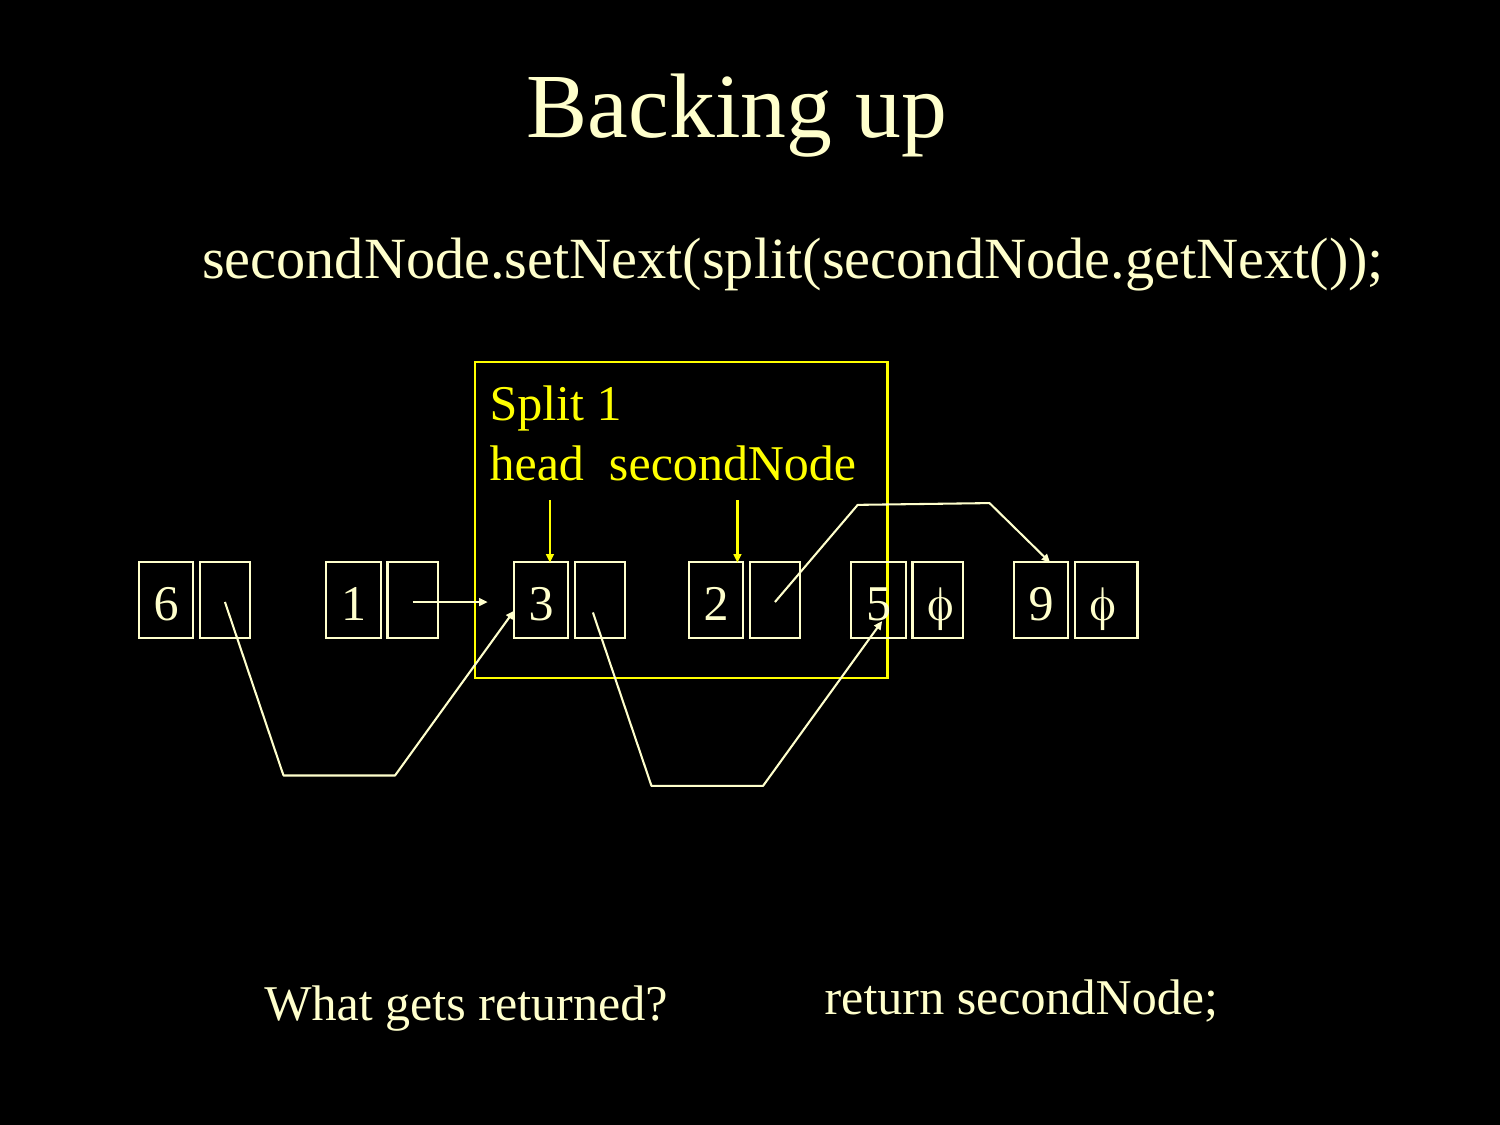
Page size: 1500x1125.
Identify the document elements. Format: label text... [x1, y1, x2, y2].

text_box 6 [138, 562, 194, 638]
text_box Split 1 head secondNode [844, 638, 888, 678]
text_box Split 1 head secondNode [576, 563, 624, 637]
text_box 1 [326, 562, 381, 638]
text_box return secondNode; [809, 956, 1233, 1033]
text_box 2 [688, 562, 744, 638]
text_box secondNode.setNext(split(secondNode.getNext()); [187, 212, 1414, 298]
text_box 5 [851, 562, 906, 638]
text_box 3 [513, 562, 569, 638]
text_box What gets returned? [249, 962, 696, 1038]
text_box 9 [1013, 562, 1069, 638]
text_box  [1074, 562, 1138, 638]
text_box Split 1 head secondNode [751, 563, 799, 637]
text_box  [912, 562, 963, 638]
title Backing up [8, 47, 1467, 165]
text_box Split 1 head secondNode [474, 362, 888, 678]
